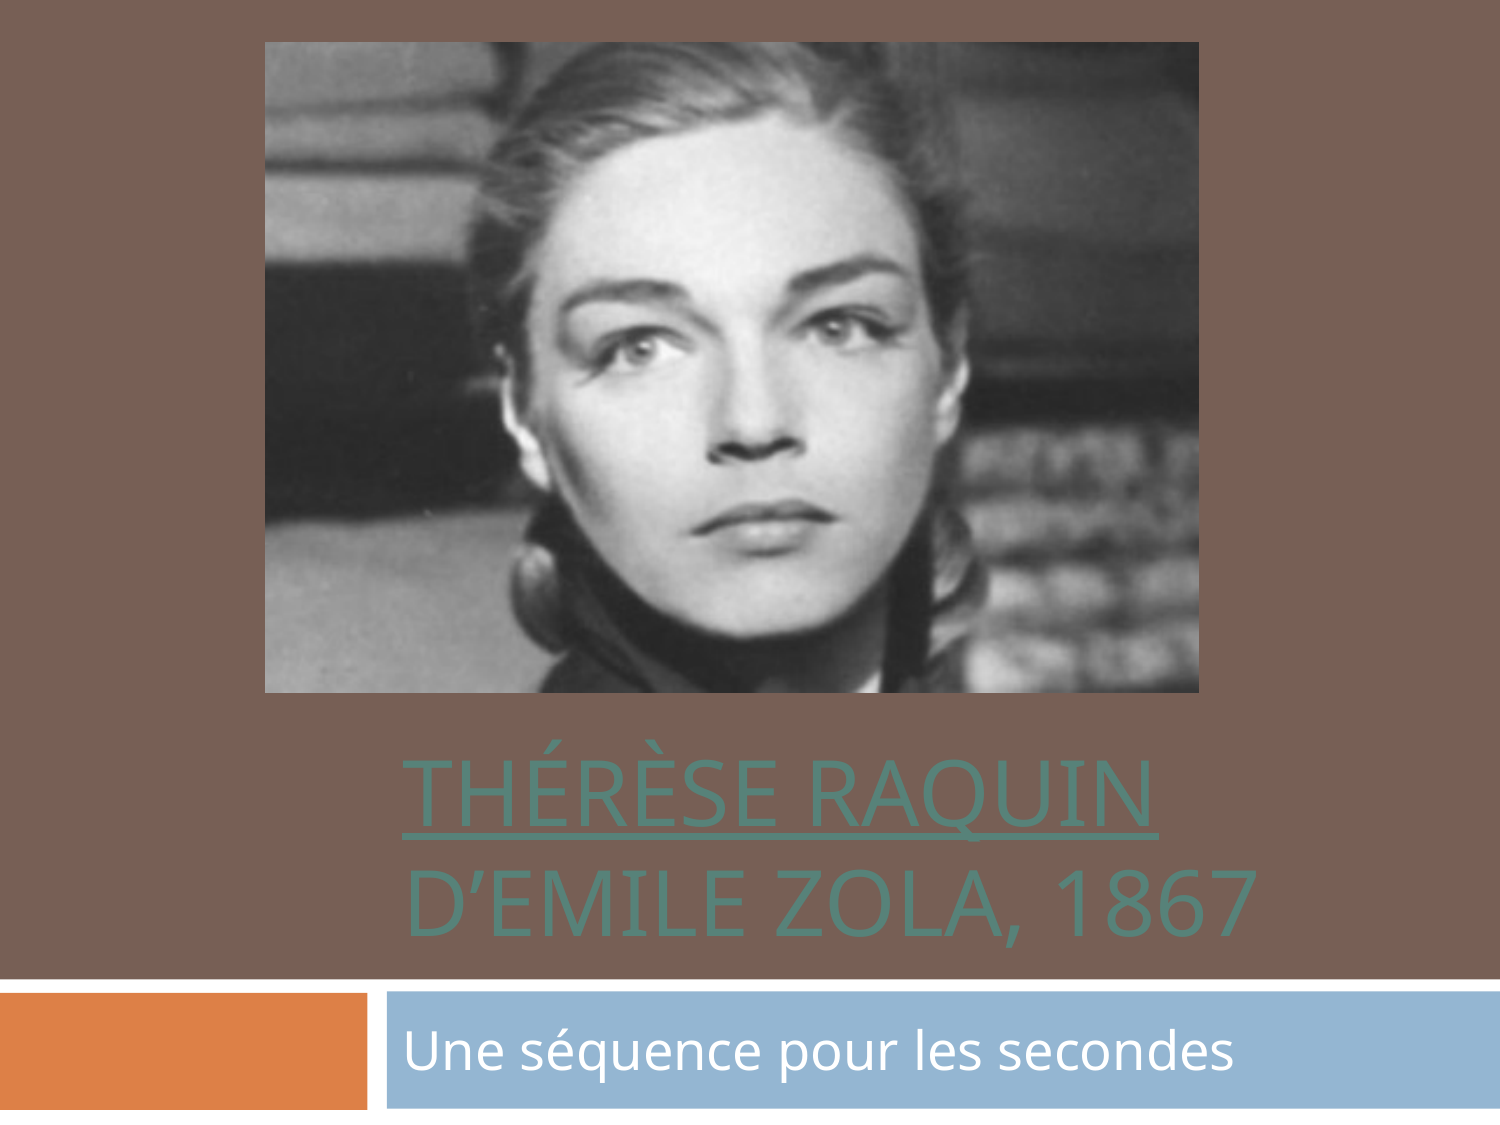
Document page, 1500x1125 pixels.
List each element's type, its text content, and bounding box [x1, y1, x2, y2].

title THÉRÈSE RAQUIN D’EMILE ZOLA, 1867 [387, 662, 1450, 963]
text_box Une séquence pour les secondes [387, 992, 1488, 1105]
picture [265, 42, 1199, 693]
